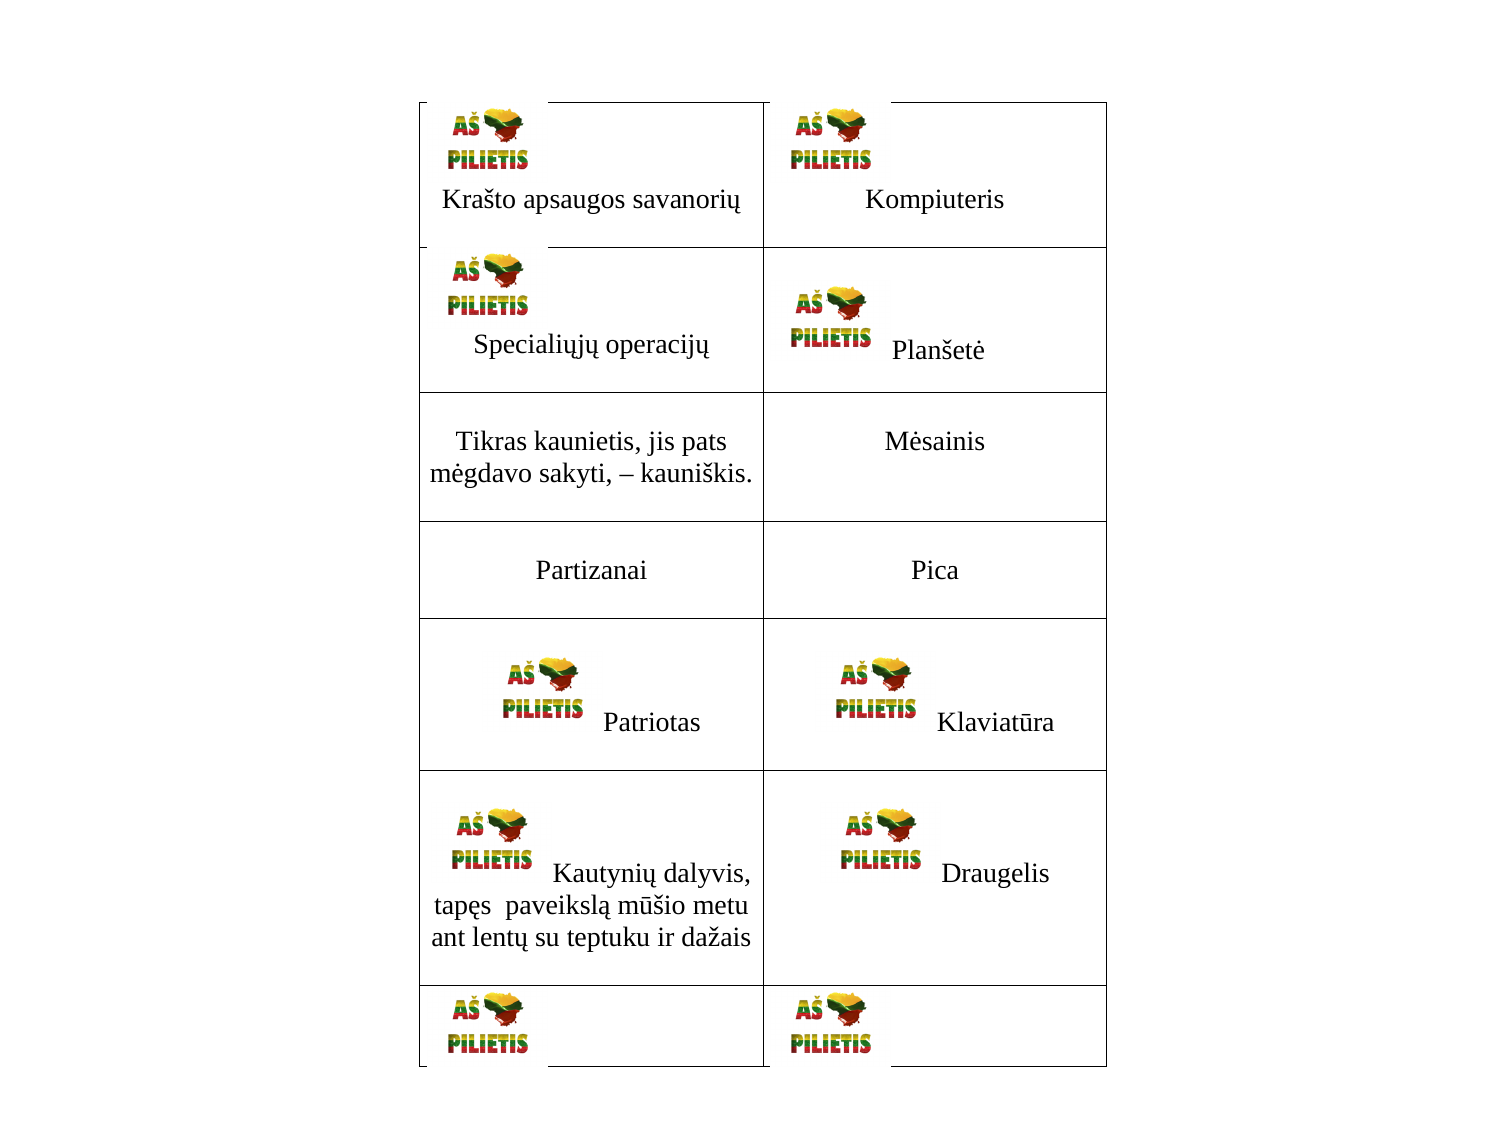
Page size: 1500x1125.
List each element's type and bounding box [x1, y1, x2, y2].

picture [419, 101, 1109, 1069]
